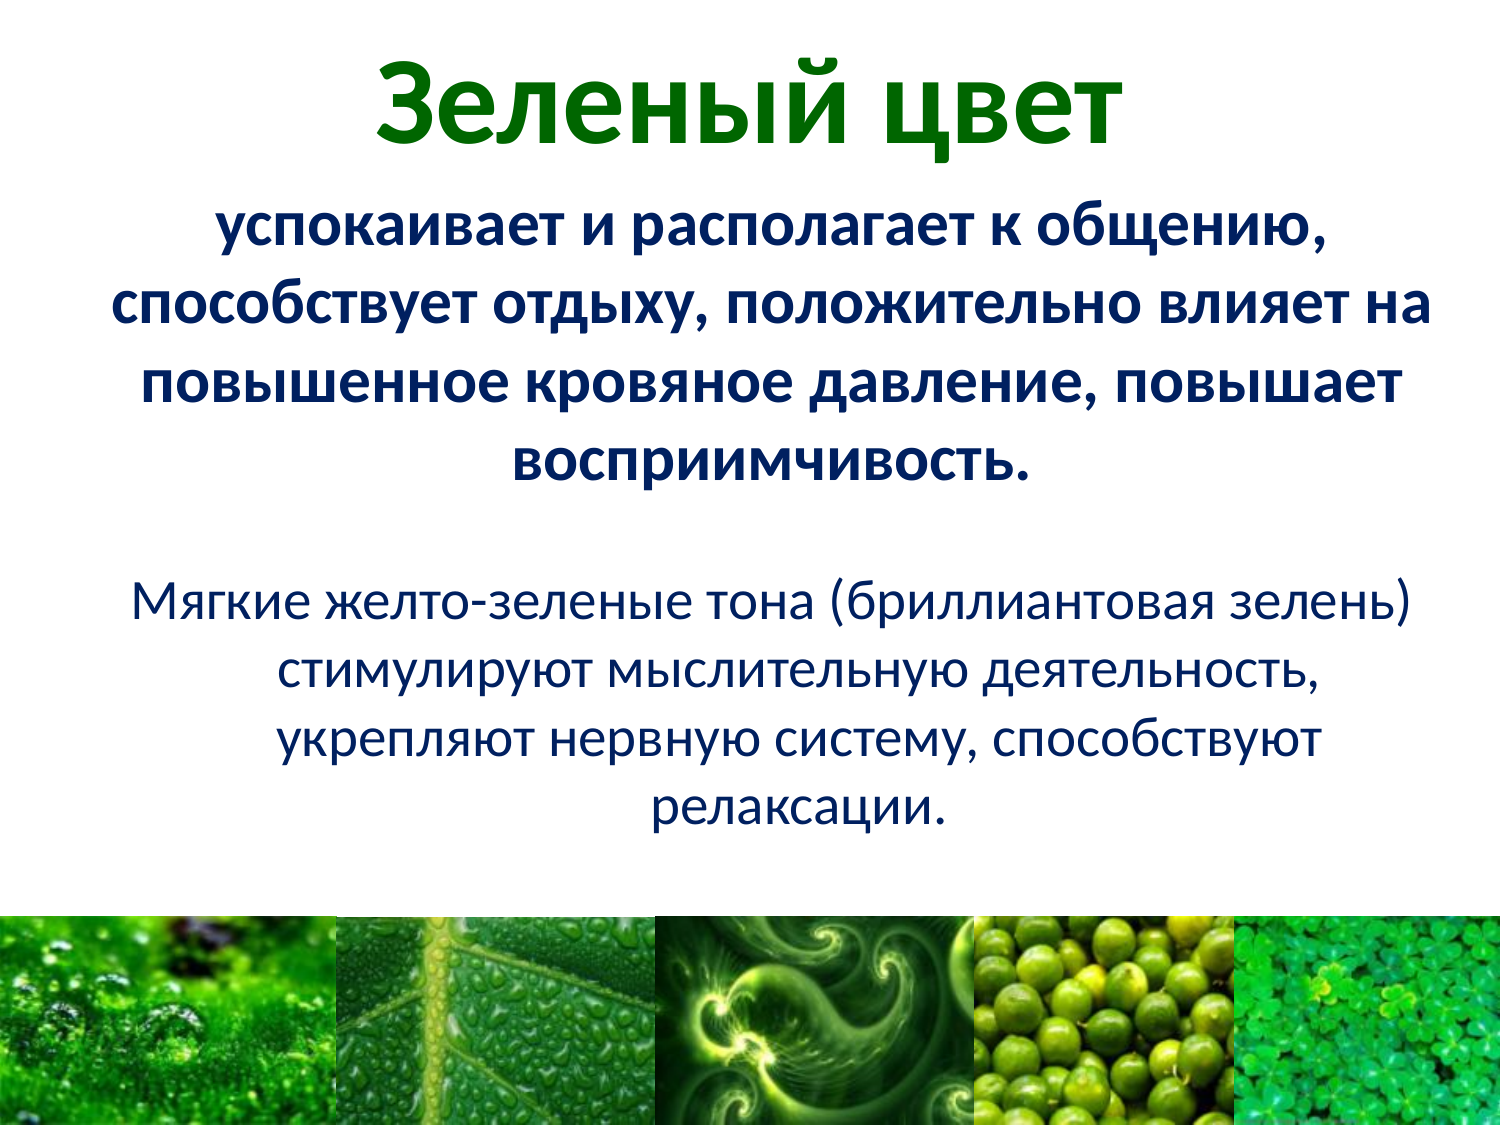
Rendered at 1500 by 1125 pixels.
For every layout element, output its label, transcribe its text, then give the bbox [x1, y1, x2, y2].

title Зеленый цвет [0, 0, 1500, 188]
list успокаивает и располагает к общению, способствует отдыху, положительно влияет на повышенное кровяное давление, повышает восприимчивость. Мягкие желто-зеленые тона (бриллиантовая зелень) стимулируют мыслительную деятельность, укрепляют нервную систему, способствуют релаксации. [29, 172, 1459, 916]
picture [0, 916, 1500, 1125]
